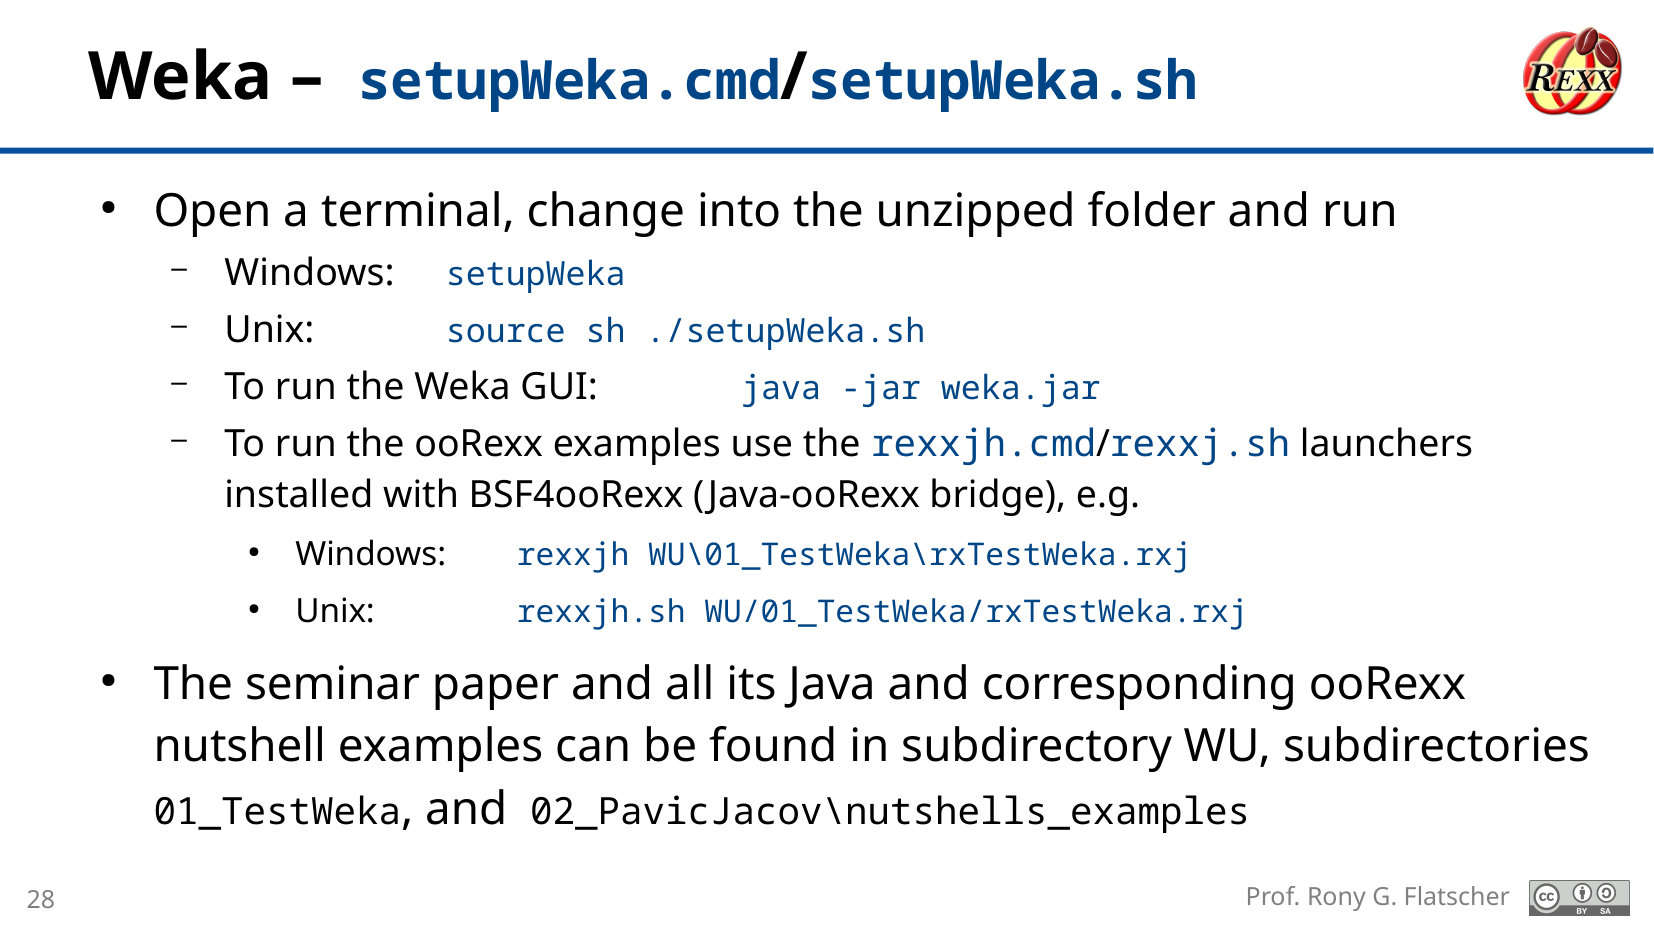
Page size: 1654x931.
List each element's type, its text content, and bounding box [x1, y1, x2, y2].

list Open a terminal, change into the unzipped folder and run Windows: setupWeka Unix: source sh ./setupWeka.sh To run the Weka GUI: java -jar weka.jar To run the ooRexx examples use the rexxjh.cmd/rexxj.sh launchers installed with BSF4ooRexx (Java-ooRexx bridge), e.g. Windows: rexxjh WU\01_TestWeka\rxTestWeka.rxj Unix: rexxjh.sh WU/01_TestWeka/rxTestWeka.rxj The seminar paper and all its Java and corresponding ooRexx nutshell examples can be found in subdirectory WU, subdirectories 01_TestWeka, and 02_PavicJacov\nutshells_examples [82, 177, 1631, 857]
title Weka – setupWeka.cmd/setupWeka.sh [29, 0, 1654, 148]
